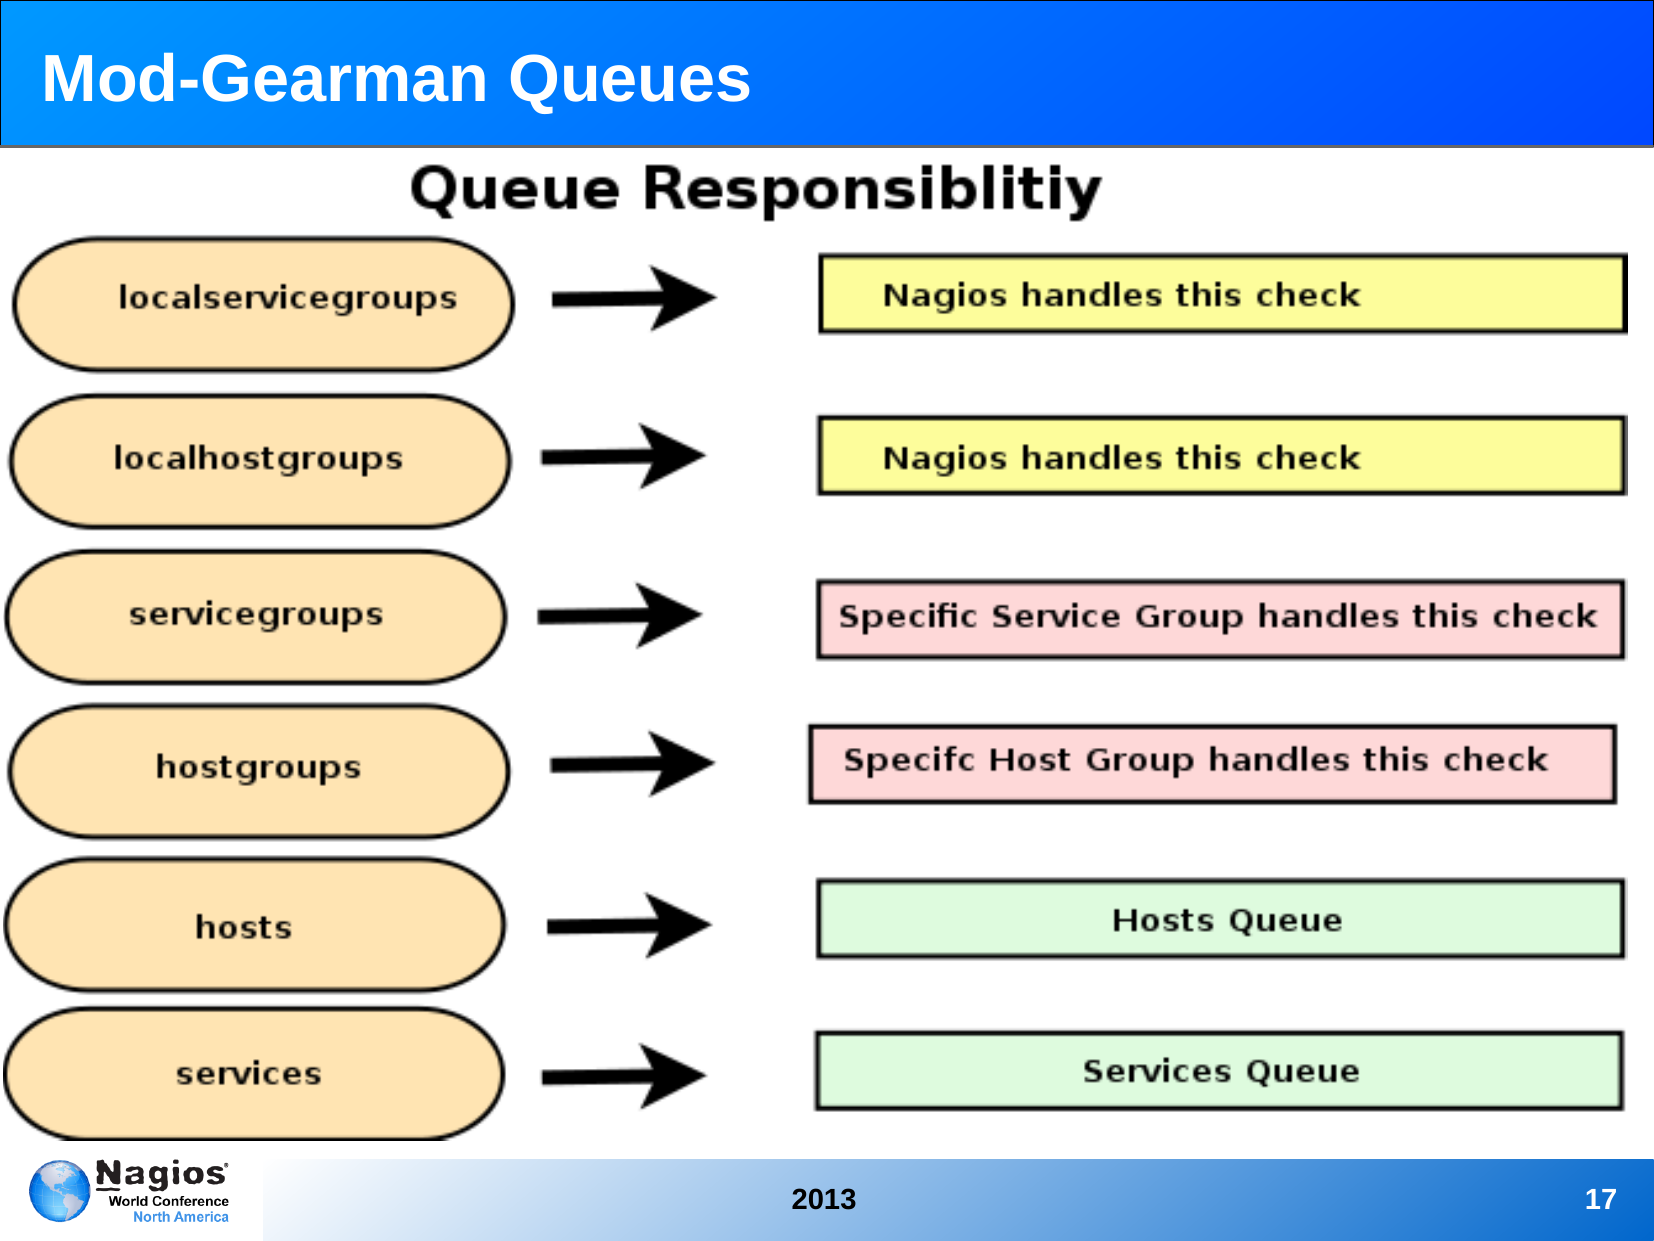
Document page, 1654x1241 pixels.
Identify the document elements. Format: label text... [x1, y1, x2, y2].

picture [29, 1159, 229, 1235]
title Mod-Gearman Queues [41, 29, 1248, 127]
picture [3, 156, 1628, 1141]
